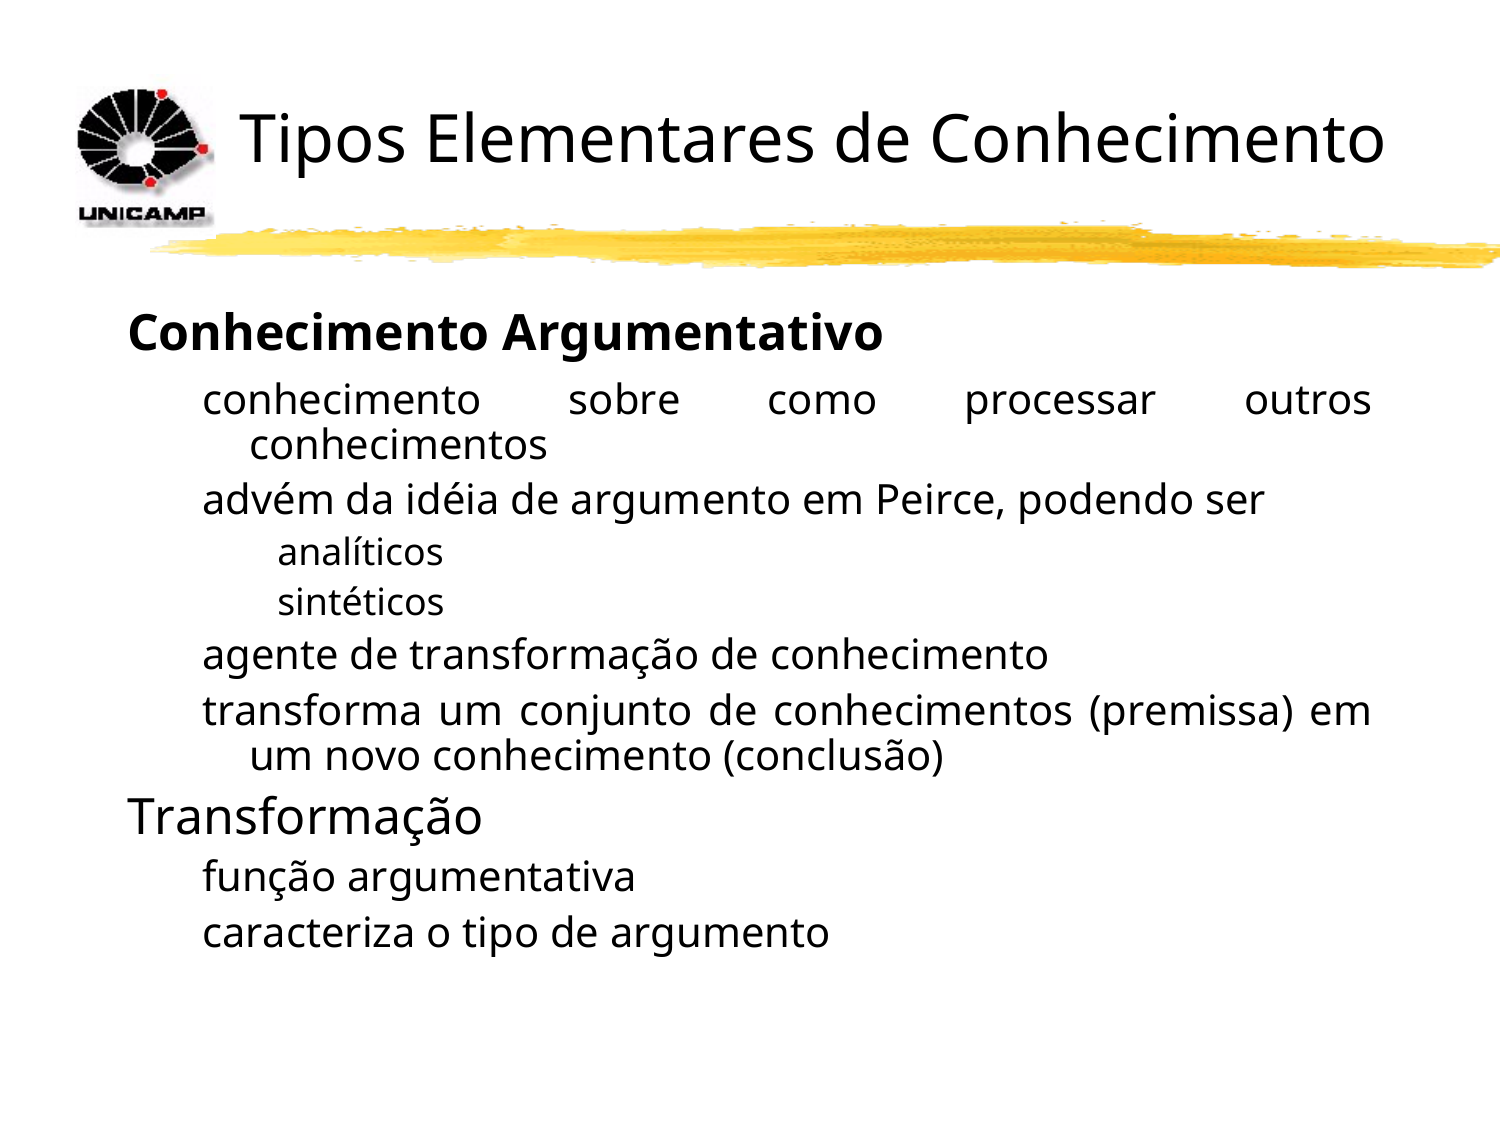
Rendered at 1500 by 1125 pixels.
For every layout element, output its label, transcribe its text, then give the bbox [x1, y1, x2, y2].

picture [75, 74, 1500, 279]
text_box Conhecimento Argumentativo conhecimento sobre como processar outros conhecimentos advém da idéia de argumento em Peirce, podendo ser analíticos sintéticos agente de transformação de conhecimento transforma um conjunto de conhecimentos (premissa) em um novo conhecimento (conclusão) Transformação função argumentativa caracteriza o tipo de argumento [112, 299, 1388, 1041]
text_box Tipos Elementares de Conhecimento [224, 89, 1500, 193]
